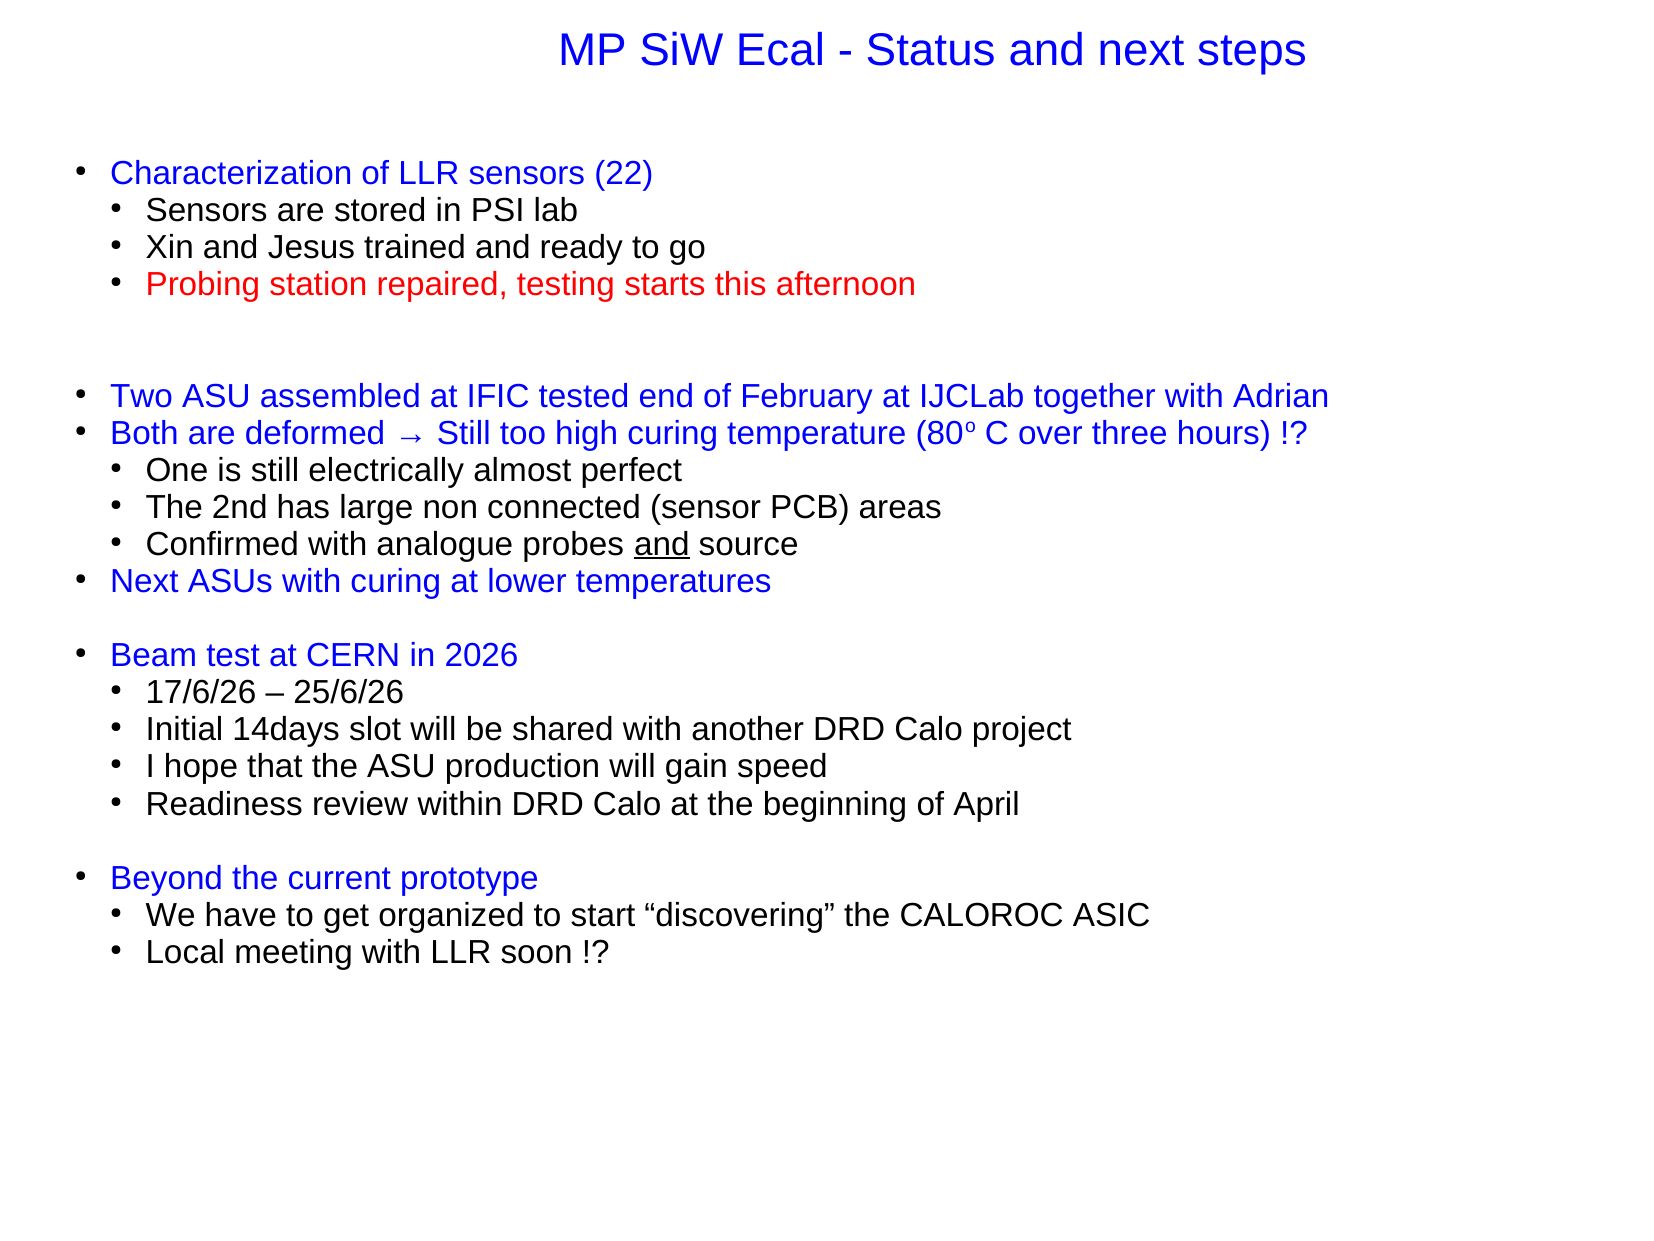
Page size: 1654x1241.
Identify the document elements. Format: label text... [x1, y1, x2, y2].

text_box MP SiW Ecal - Status and next steps [543, 14, 1471, 70]
text_box Characterization of LLR sensors (22) Sensors are stored in PSI lab Xin and Jesus trained and ready to go Probing station repaired, testing starts this afternoon Two ASU assembled at IFIC tested end of February at IJCLab together with Adrian Both are deformed → Still too high curing temperature (80o C over three hours) !? One is still electrically almost perfect The 2nd has large non connected (sensor PCB) areas Confirmed with analogue probes and source Next ASUs with curing at lower temperatures Beam test at CERN in 2026 17/6/26 – 25/6/26 Initial 14days slot will be shared with another DRD Calo project I hope that the ASU production will gain speed Readiness review within DRD Calo at the beginning of April Beyond the current prototype We have to get organized to start “discovering” the CALOROC ASIC Local meeting with LLR soon !? [60, 70, 1642, 1241]
